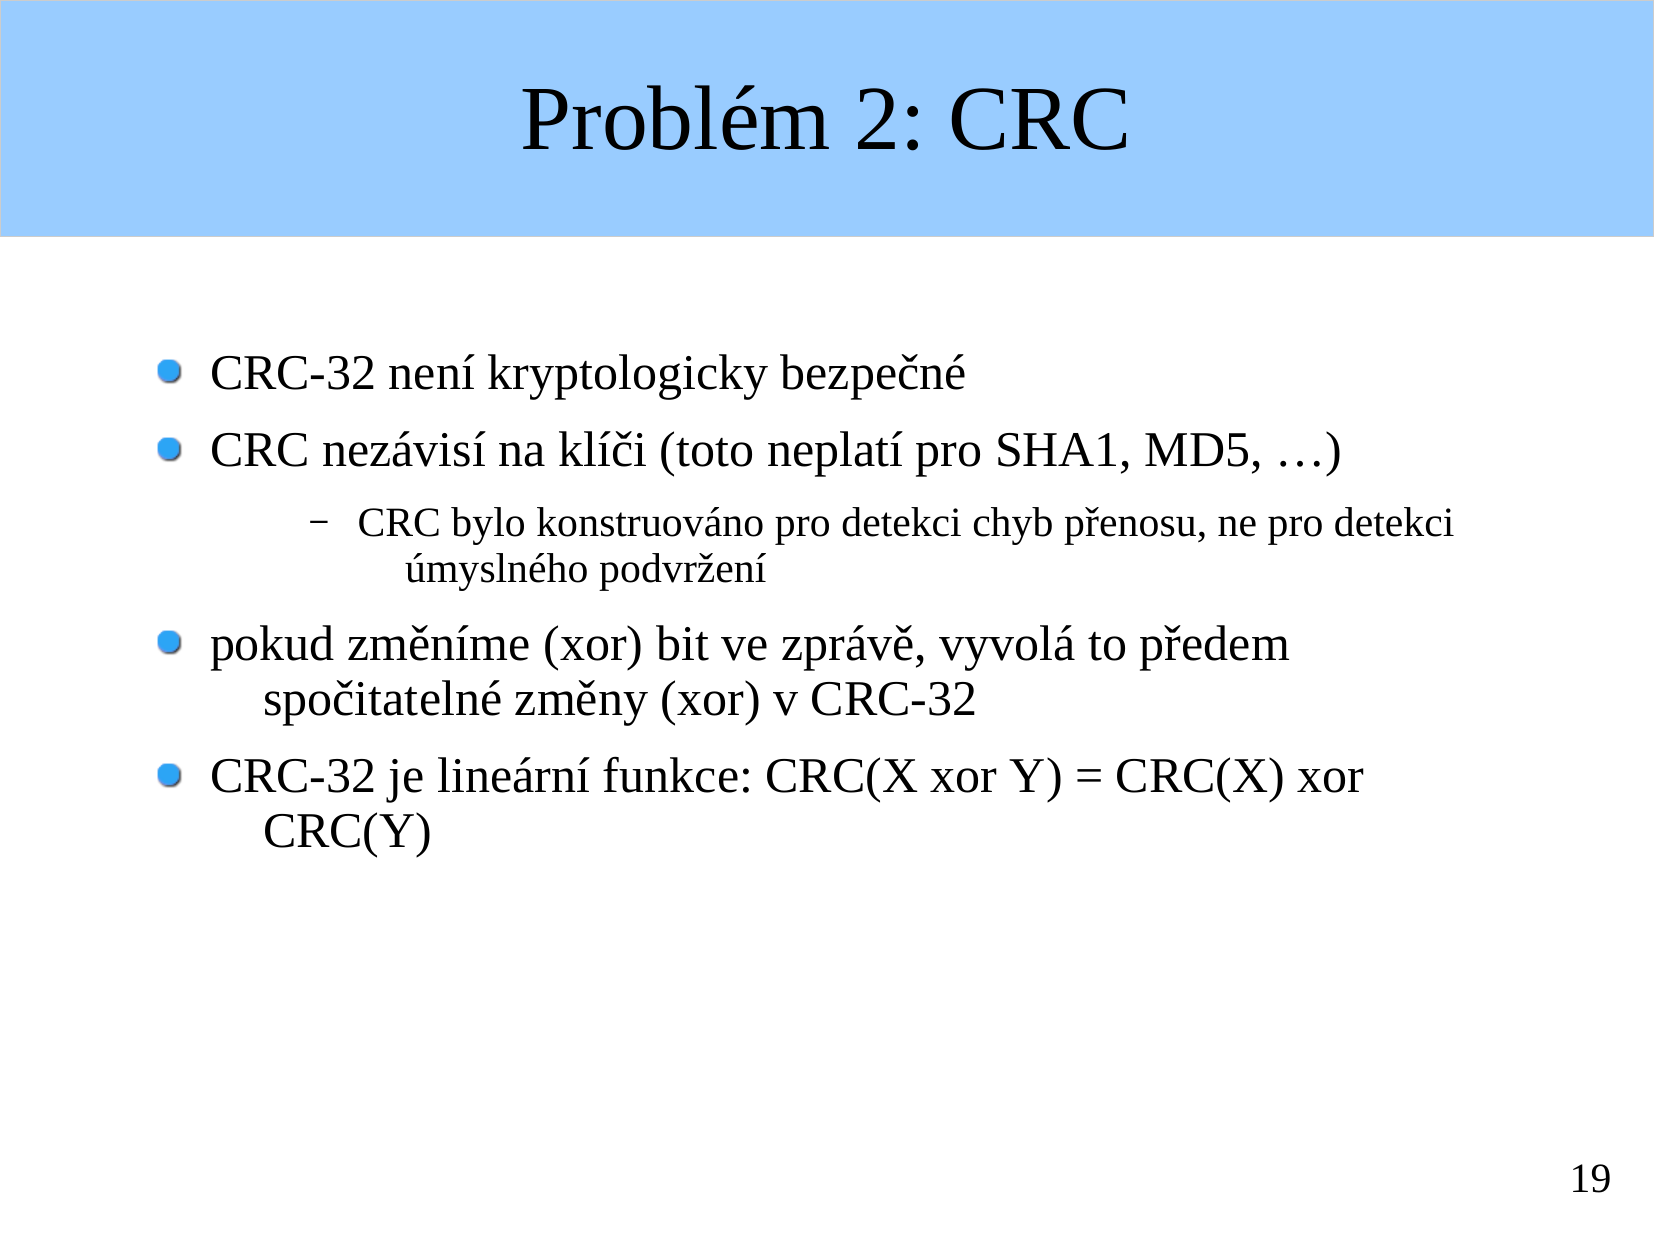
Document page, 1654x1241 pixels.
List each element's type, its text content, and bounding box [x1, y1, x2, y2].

title Problém 2: CRC [0, 0, 1654, 237]
list CRC-32 není kryptologicky bezpečné CRC nezávisí na klíči (toto neplatí pro SHA1, MD5, …) CRC bylo konstruováno pro detekci chyb přenosu, ne pro detekci úmyslného podvržení pokud změníme (xor) bit ve zprávě, vyvolá to předem spočitatelné změny (xor) v CRC-32 CRC-32 je lineární funkce: CRC(X xor Y) = CRC(X) xor CRC(Y) [121, 344, 1506, 1127]
